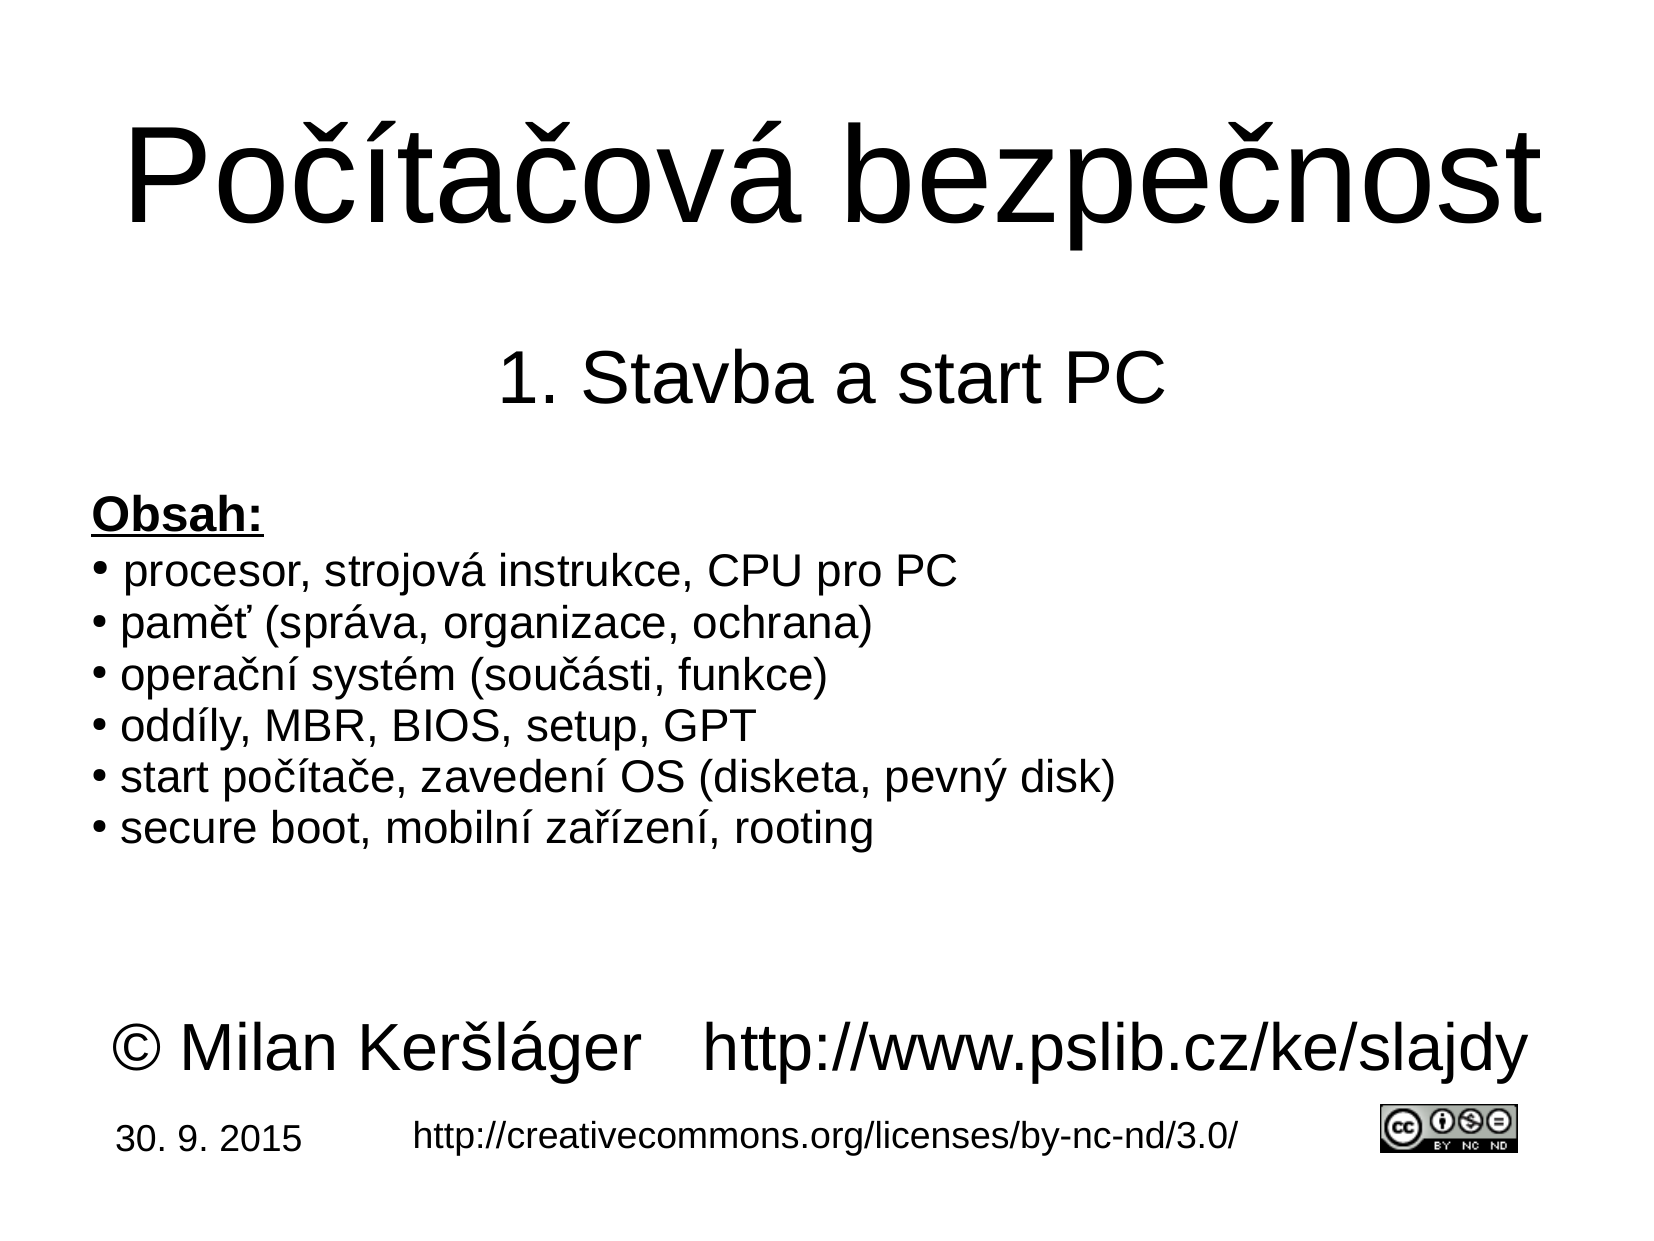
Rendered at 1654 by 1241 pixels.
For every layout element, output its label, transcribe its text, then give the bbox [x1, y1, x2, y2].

list © Milan Keršláger http://www.pslib.cz/ke/slajdy [76, 1009, 1565, 1087]
title Počítačová bezpečnost 1. Stavba a start PC [88, 56, 1577, 461]
text_box http://creativecommons.org/licenses/by-nc-nd/3.0/ [339, 1107, 1313, 1165]
picture [1380, 1104, 1518, 1153]
text_box Obsah: procesor, strojová instrukce, CPU pro PC paměť (správa, organizace, ochrana) operační systém (součásti, funkce) oddíly, MBR, BIOS, setup, GPT start počítače, zavedení OS (disketa, pevný disk) secure boot, mobilní zařízení, rooting [76, 478, 1583, 861]
text_box 30. 9. 2015 [100, 1110, 355, 1168]
